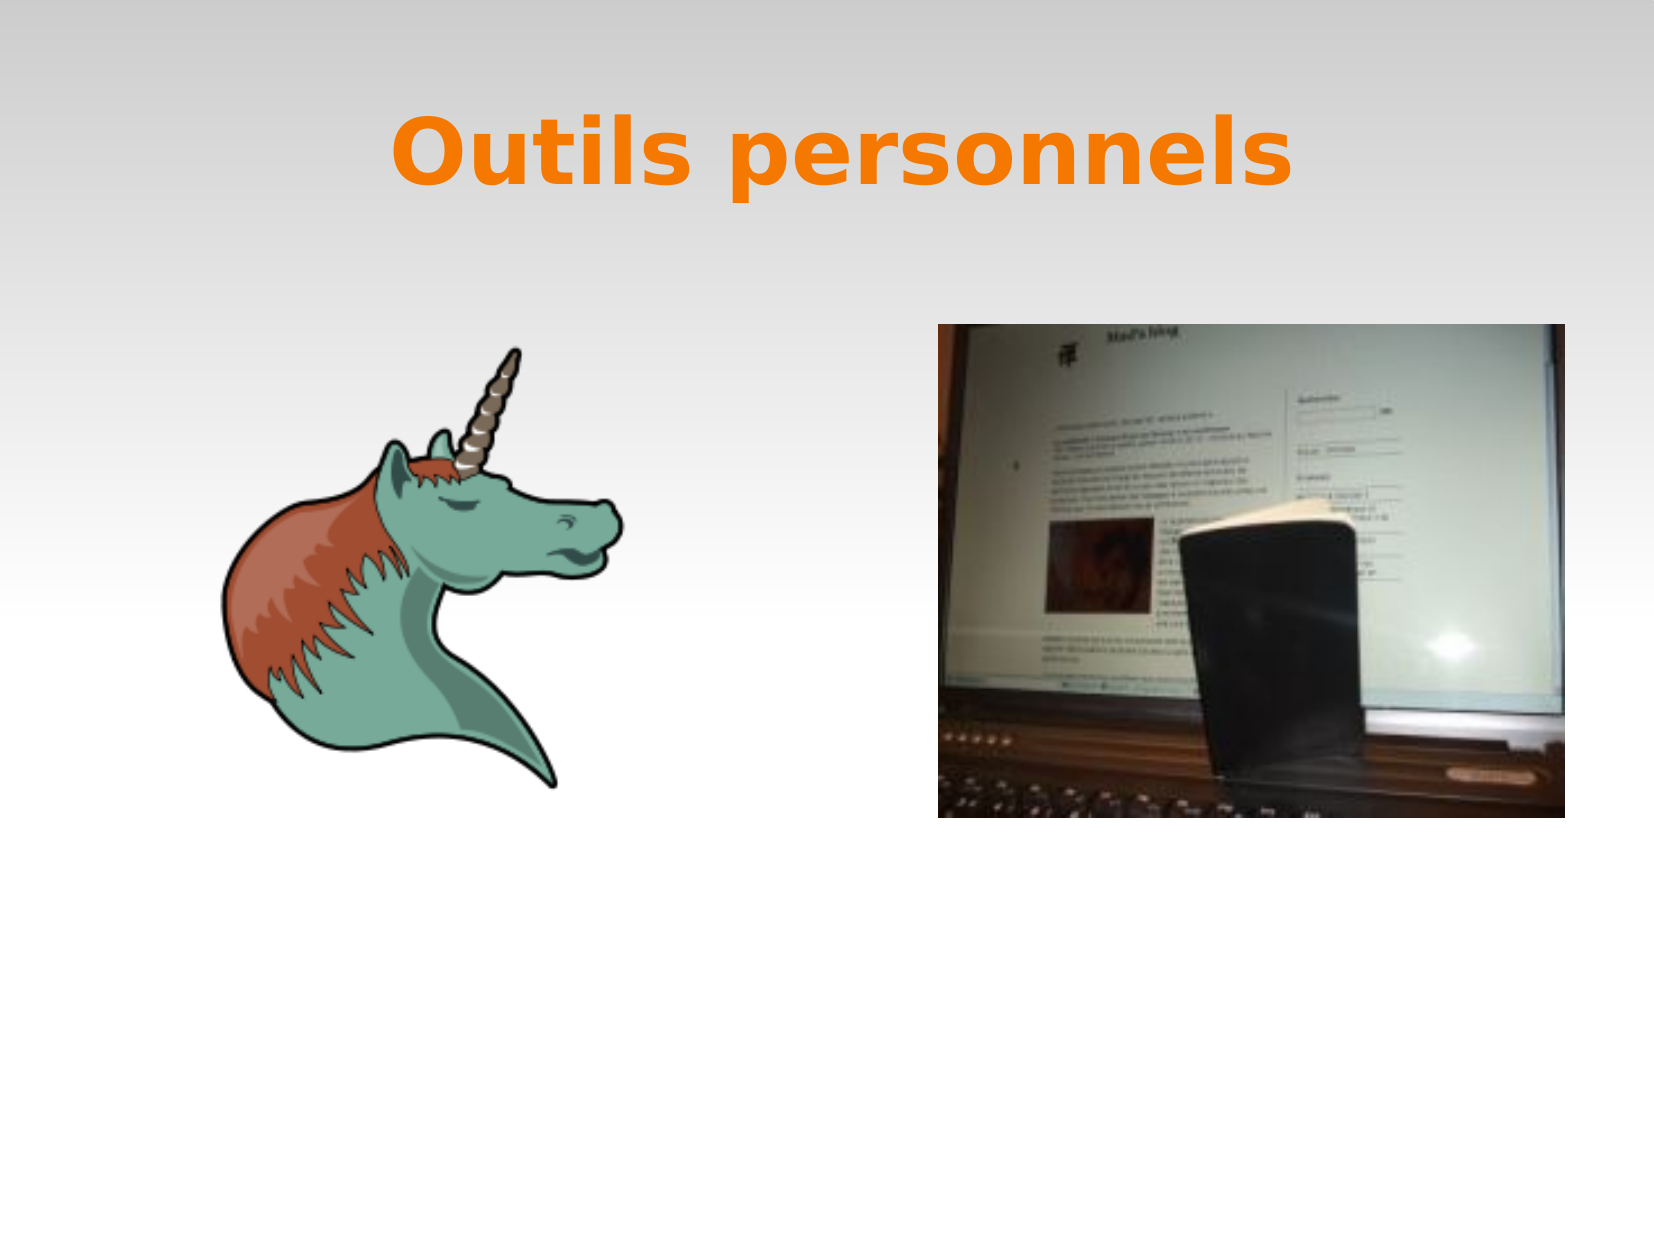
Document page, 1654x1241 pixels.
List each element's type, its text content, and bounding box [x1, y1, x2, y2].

picture [938, 324, 1565, 818]
title Outils personnels [82, 49, 1571, 257]
subtitle [82, 290, 1571, 1109]
picture [201, 311, 650, 798]
